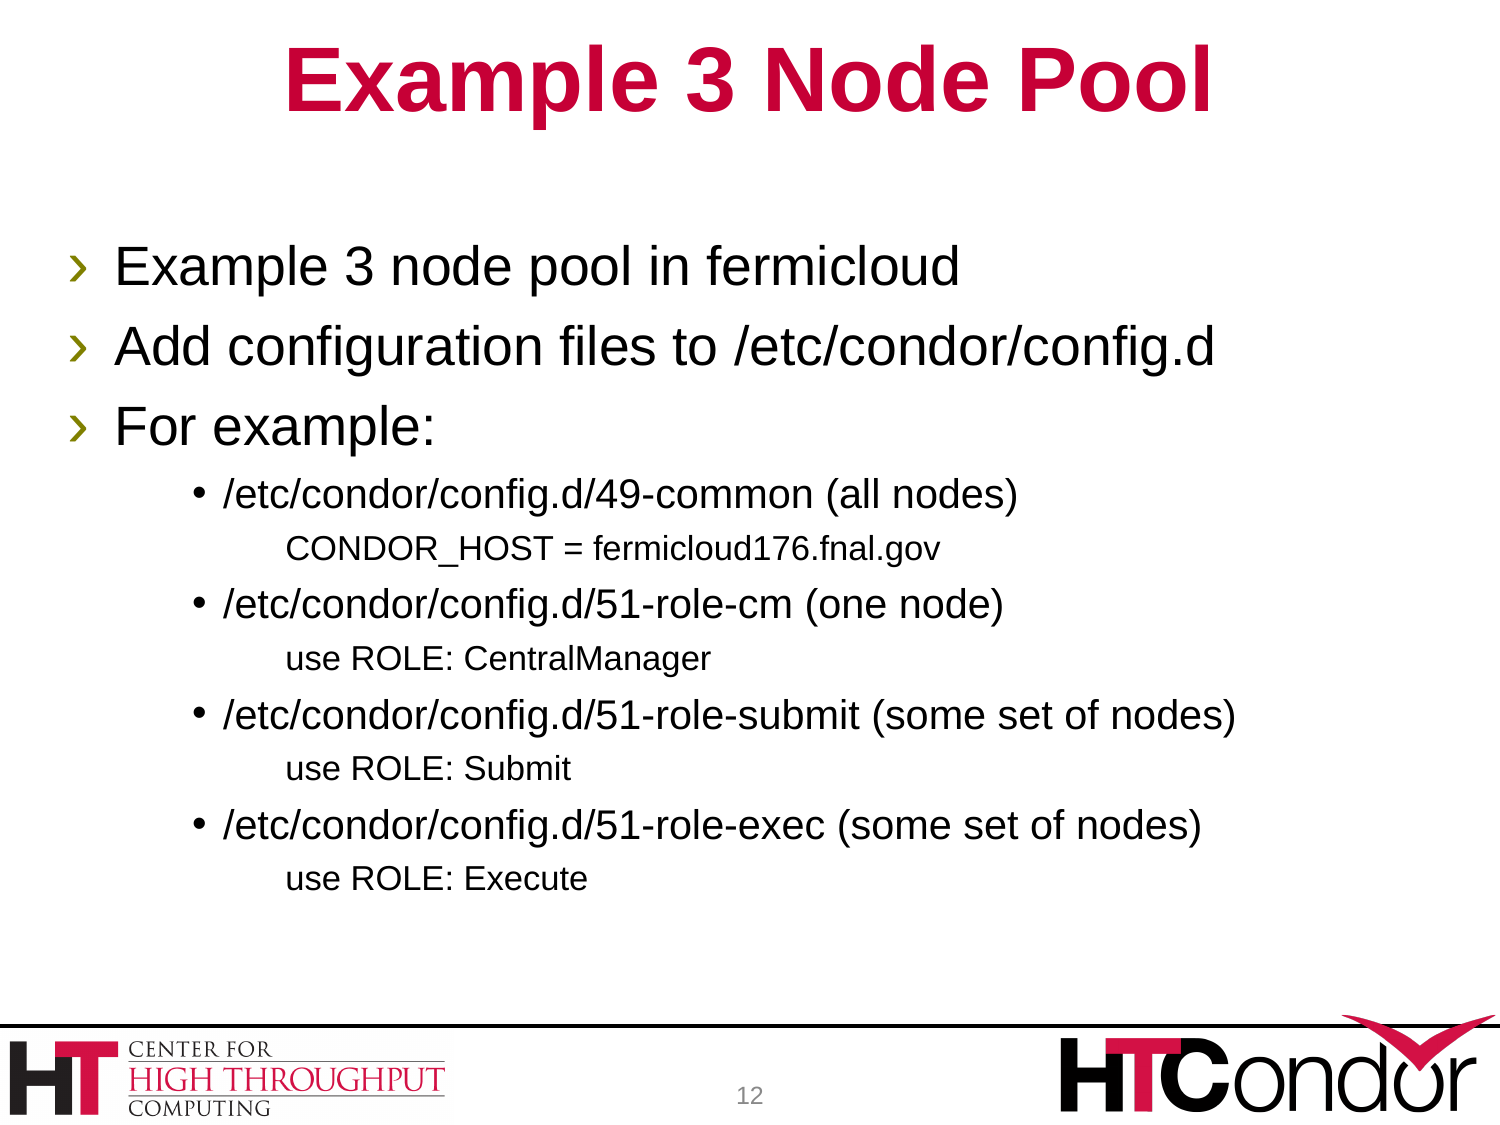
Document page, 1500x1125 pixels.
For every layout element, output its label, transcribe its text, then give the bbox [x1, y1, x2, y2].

text_box <number> [575, 1065, 926, 1125]
picture [1055, 1014, 1500, 1119]
picture [0, 1029, 454, 1125]
title Example 3 Node Pool [0, 0, 1500, 150]
list Example 3 node pool in fermicloud Add configuration files to /etc/condor/config.d For example: /etc/condor/config.d/49-common (all nodes) CONDOR_HOST = fermicloud176.fnal.gov /etc/condor/config.d/51-role-cm (one node) use ROLE: CentralManager /etc/condor/config.d/51-role-submit (some set of nodes) use ROLE: Submit /etc/condor/config.d/51-role-exec (some set of nodes) use ROLE: Execute [52, 222, 1431, 916]
